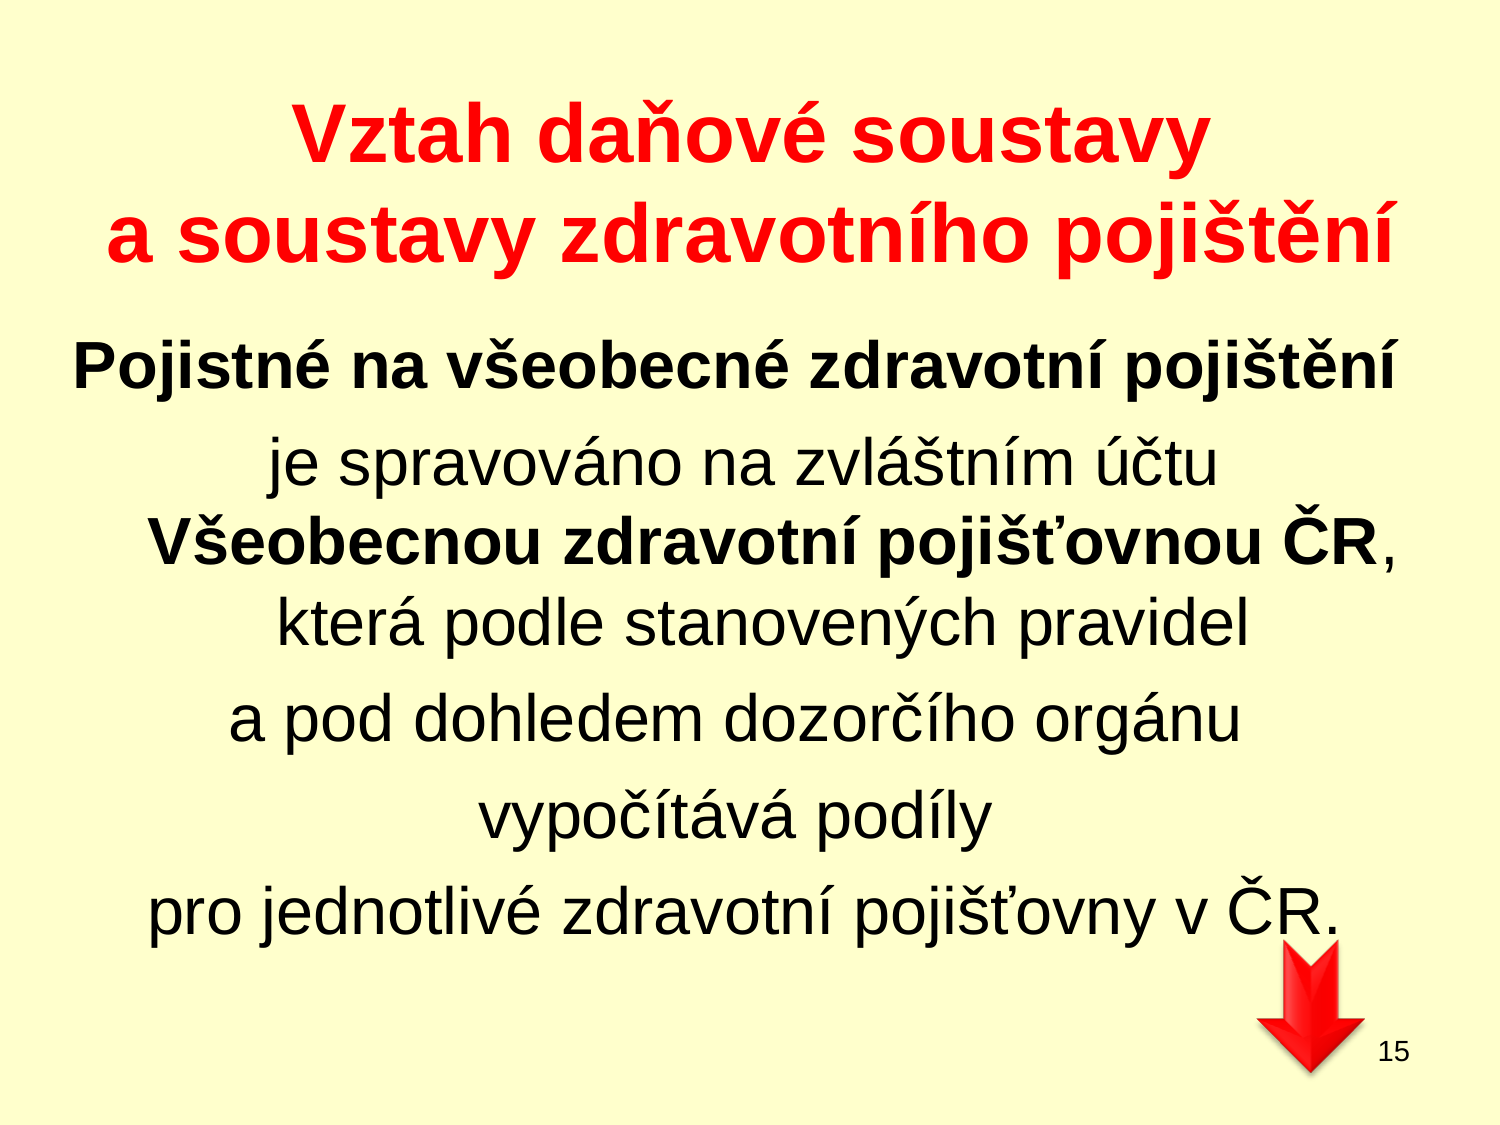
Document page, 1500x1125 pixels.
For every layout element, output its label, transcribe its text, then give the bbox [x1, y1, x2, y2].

text_box <číslo> [1074, 1024, 1426, 1103]
title Vztah daňové soustavy a soustavy zdravotního pojištění [76, 0, 1427, 314]
list Pojistné na všeobecné zdravotní pojištění je spravováno na zvláštním účtu Všeobecnou zdravotní pojišťovnou ČR, která podle stanovených pravidel a pod dohledem dozorčího orgánu vypočítává podíly pro jednotlivé zdravotní pojišťovny v ČR. [53, 314, 1437, 1053]
picture [1247, 934, 1375, 1087]
